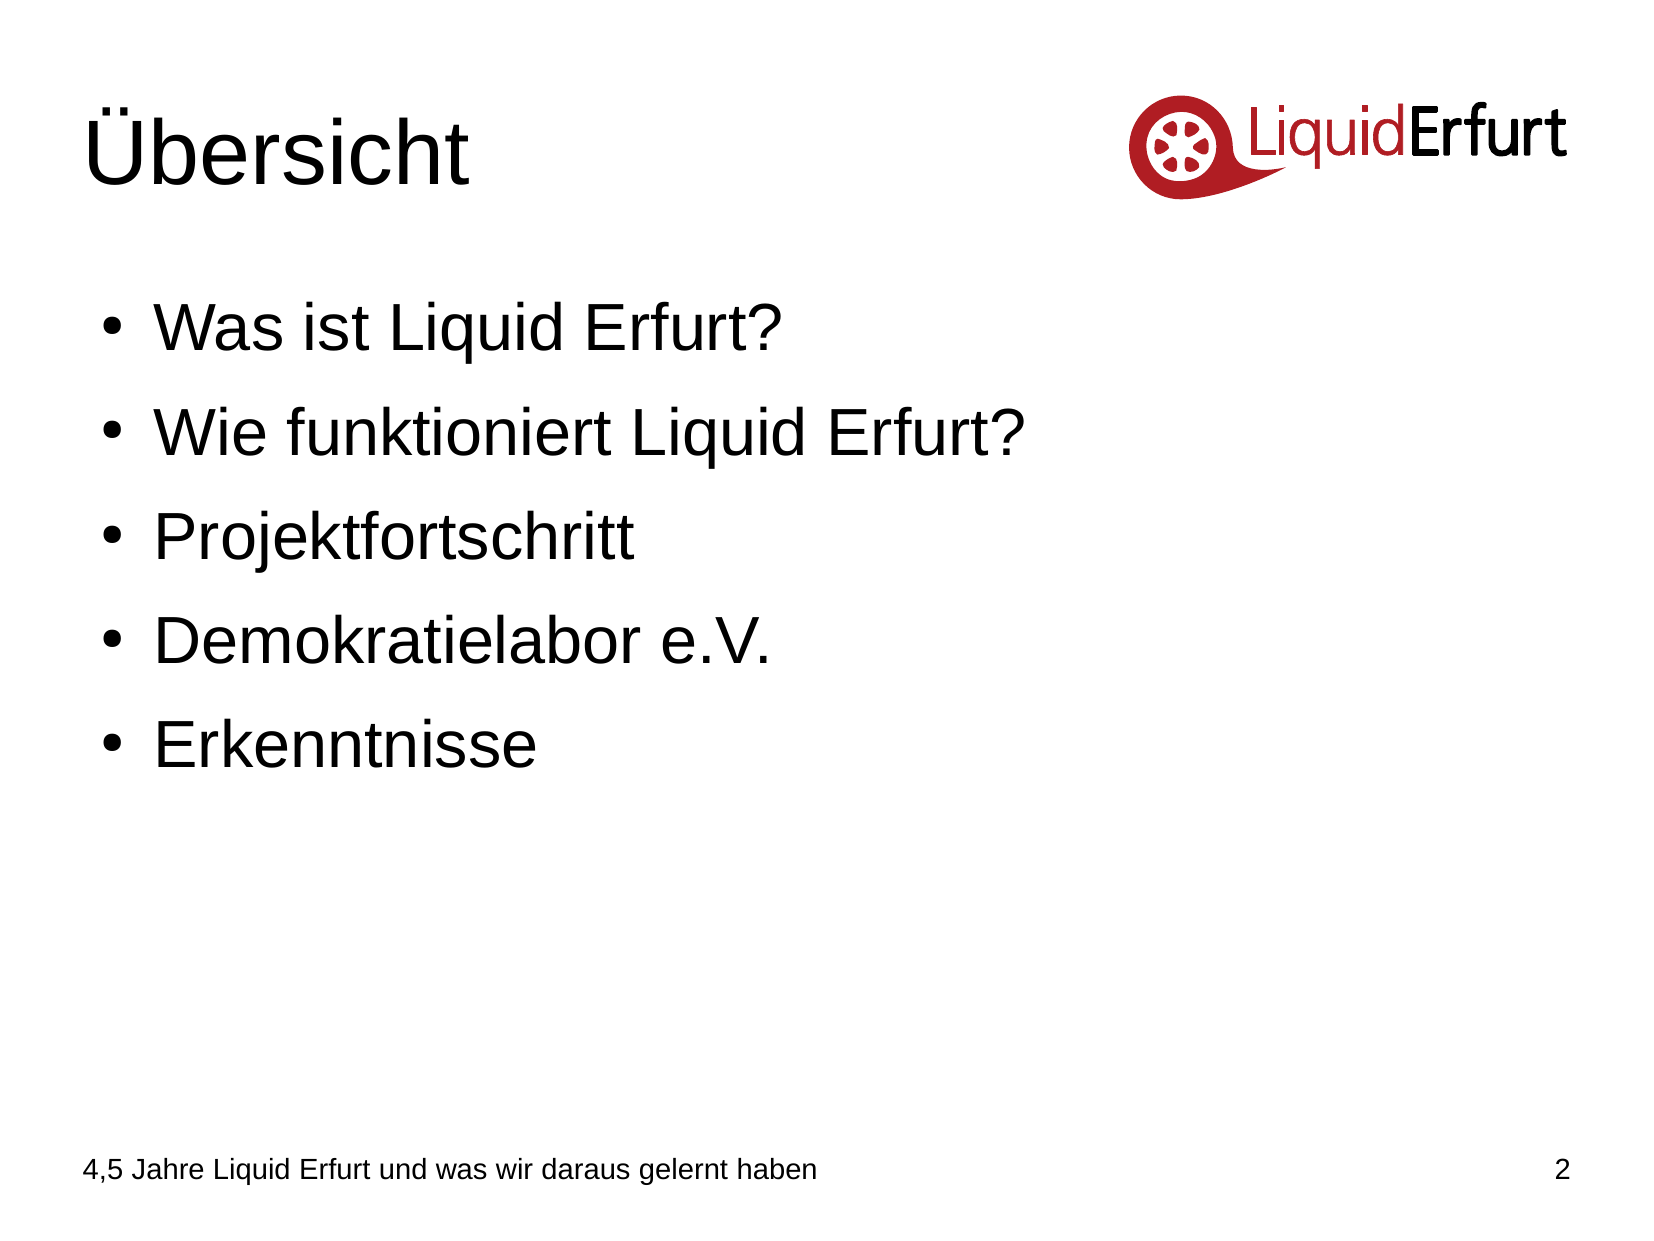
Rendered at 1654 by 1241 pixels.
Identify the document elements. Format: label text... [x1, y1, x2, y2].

title Übersicht [82, 49, 1571, 257]
list Was ist Liquid Erfurt? Wie funktioniert Liquid Erfurt? Projektfortschritt Demokratielabor e.V. Erkenntnisse [82, 290, 1571, 1010]
